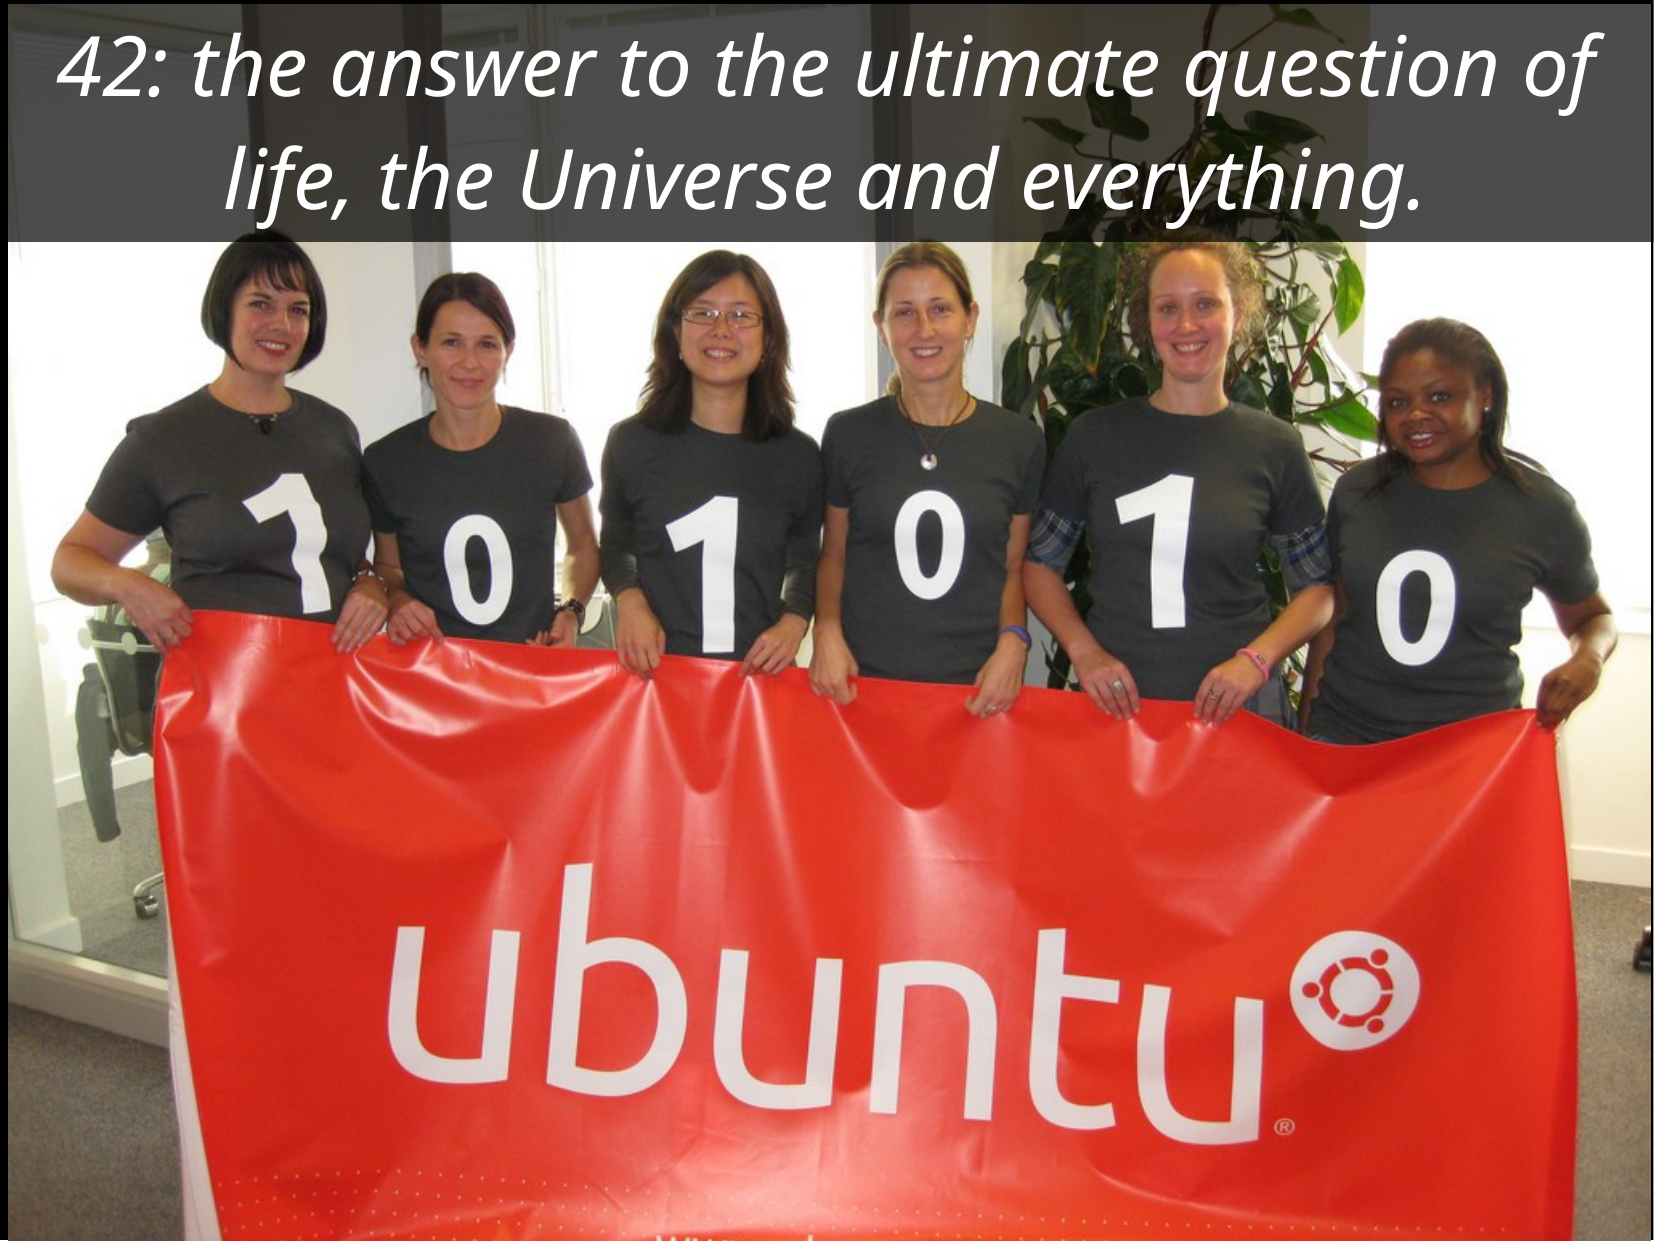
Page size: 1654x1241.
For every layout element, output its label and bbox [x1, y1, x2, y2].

picture [8, 197, 1651, 1241]
picture [962, 197, 978, 204]
picture [531, 197, 554, 203]
picture [1370, 197, 1386, 204]
picture [867, 197, 883, 204]
